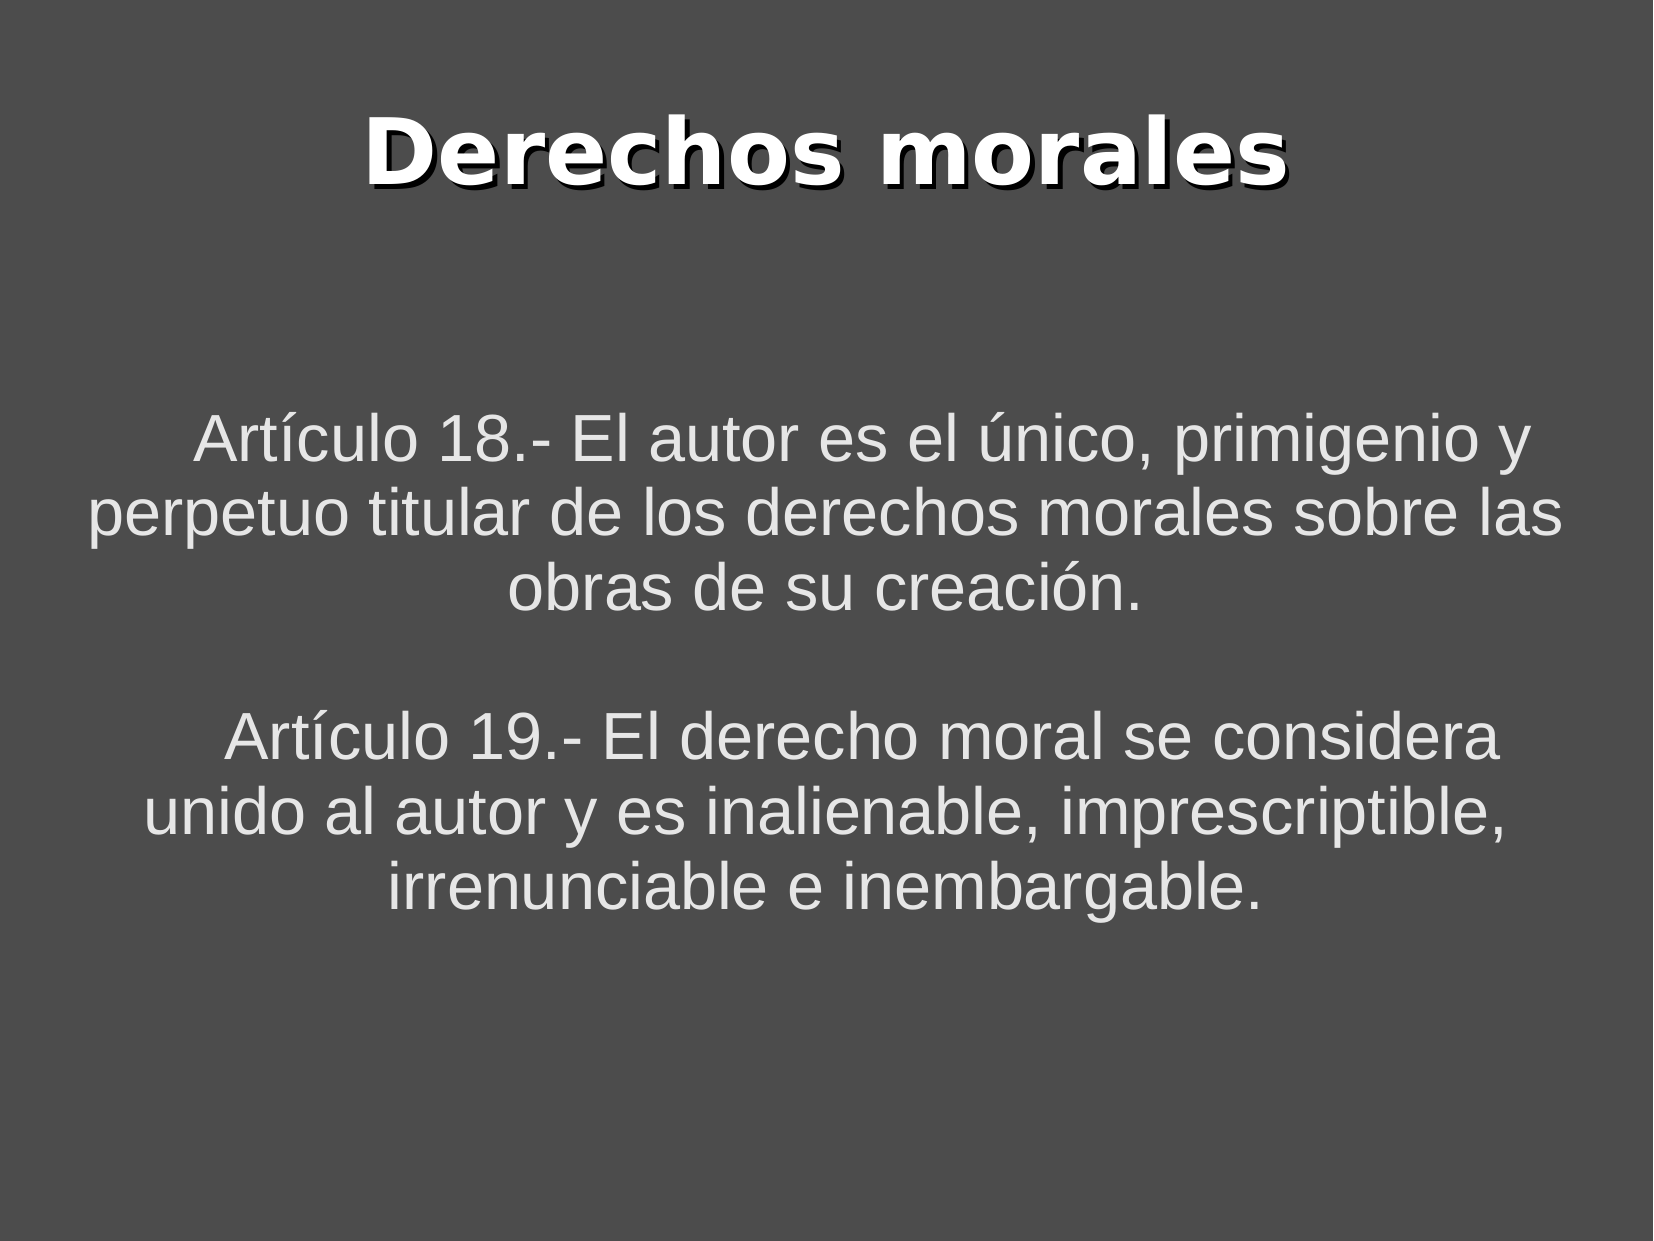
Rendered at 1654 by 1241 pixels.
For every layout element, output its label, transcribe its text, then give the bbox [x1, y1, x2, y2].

title Derechos morales [82, 56, 1571, 250]
subtitle Artículo 18.- El autor es el único, primigenio y perpetuo titular de los derechos morales sobre las obras de su creación. Artículo 19.- El derecho moral se considera unido al autor y es inalienable, imprescriptible, irrenunciable e inembargable. [82, 297, 1571, 1102]
